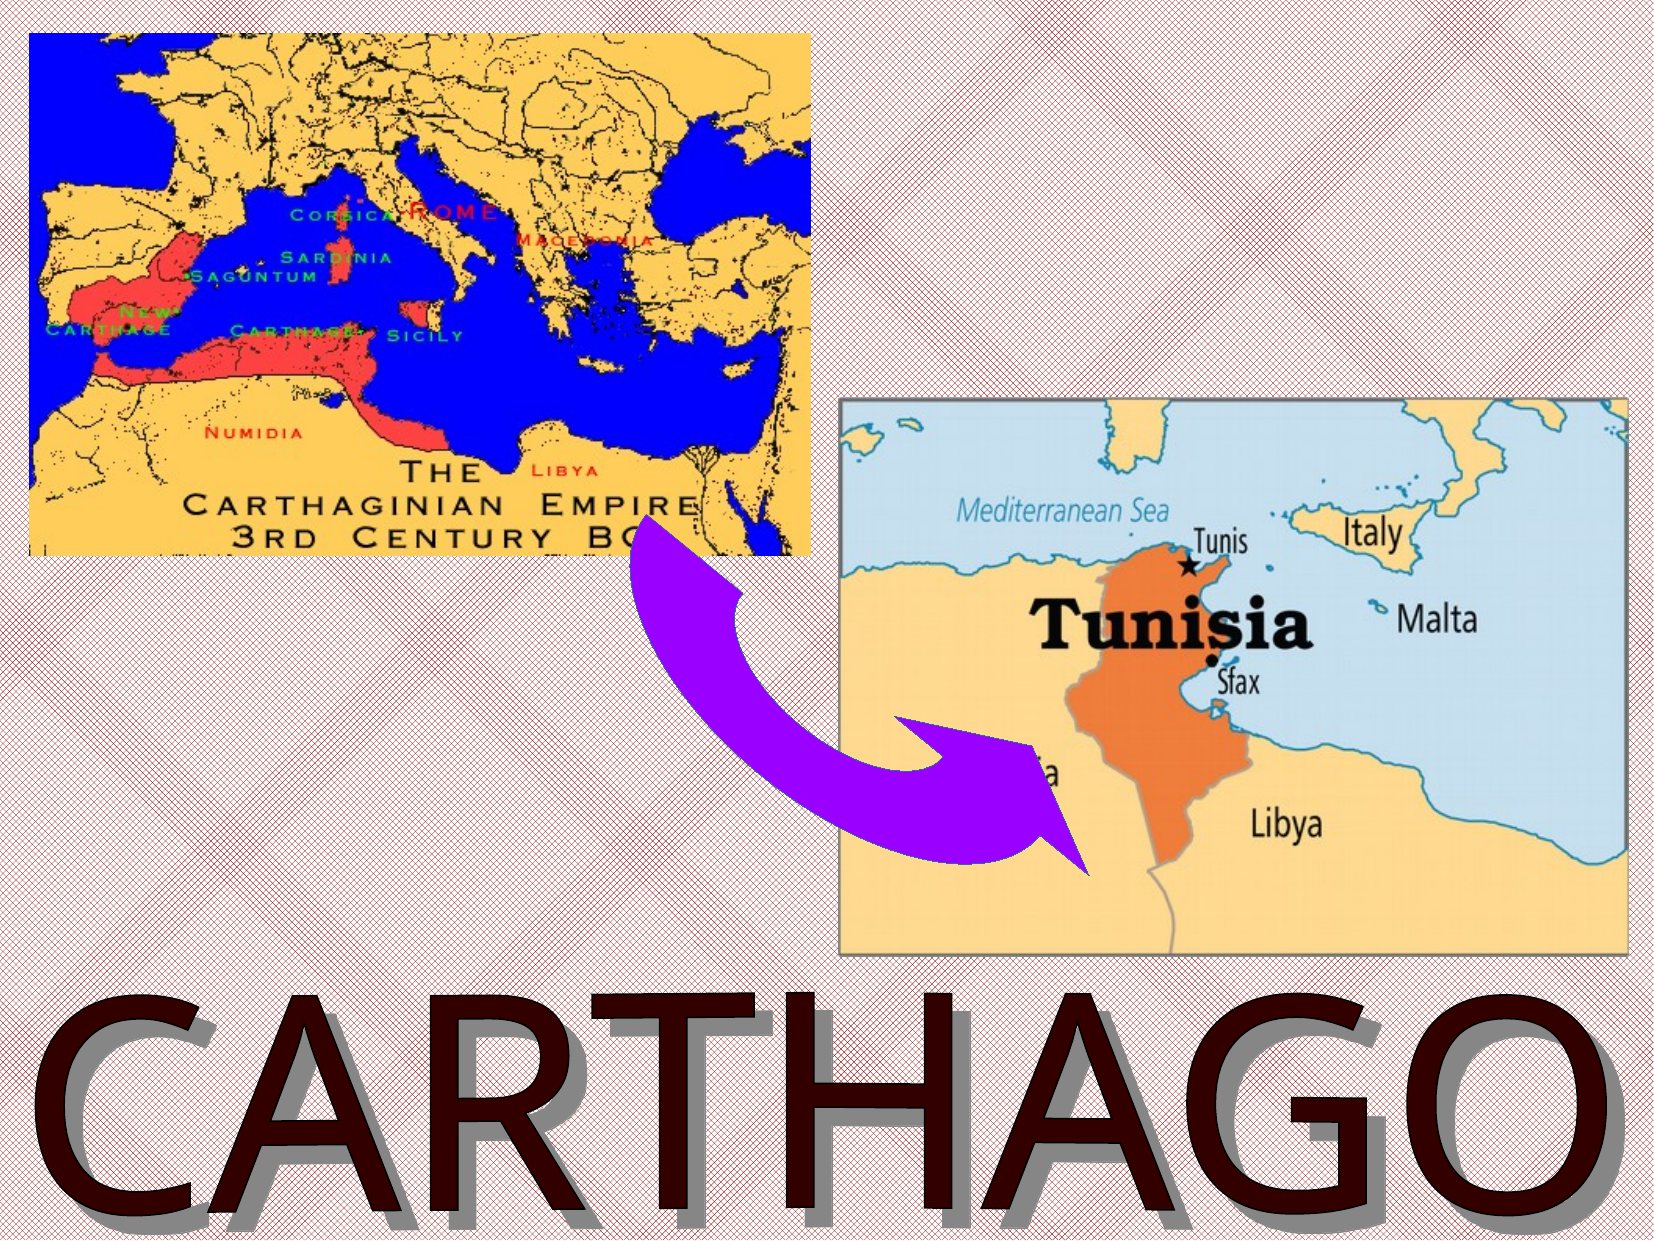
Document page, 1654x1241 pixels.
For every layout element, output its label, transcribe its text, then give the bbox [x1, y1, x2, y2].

text_box [629, 514, 1090, 876]
text_box CARTHAGO [786, 992, 952, 1209]
text_box CARTHAGO [1407, 994, 1607, 1216]
text_box CARTHAGO [981, 993, 1175, 1210]
text_box CARTHAGO [430, 995, 585, 1211]
text_box CARTHAGO [1186, 993, 1367, 1214]
picture [29, 33, 811, 556]
text_box CARTHAGO [592, 993, 755, 1209]
text_box CARTHAGO [35, 995, 199, 1216]
text_box CARTHAGO [208, 995, 401, 1213]
picture [838, 397, 1629, 957]
